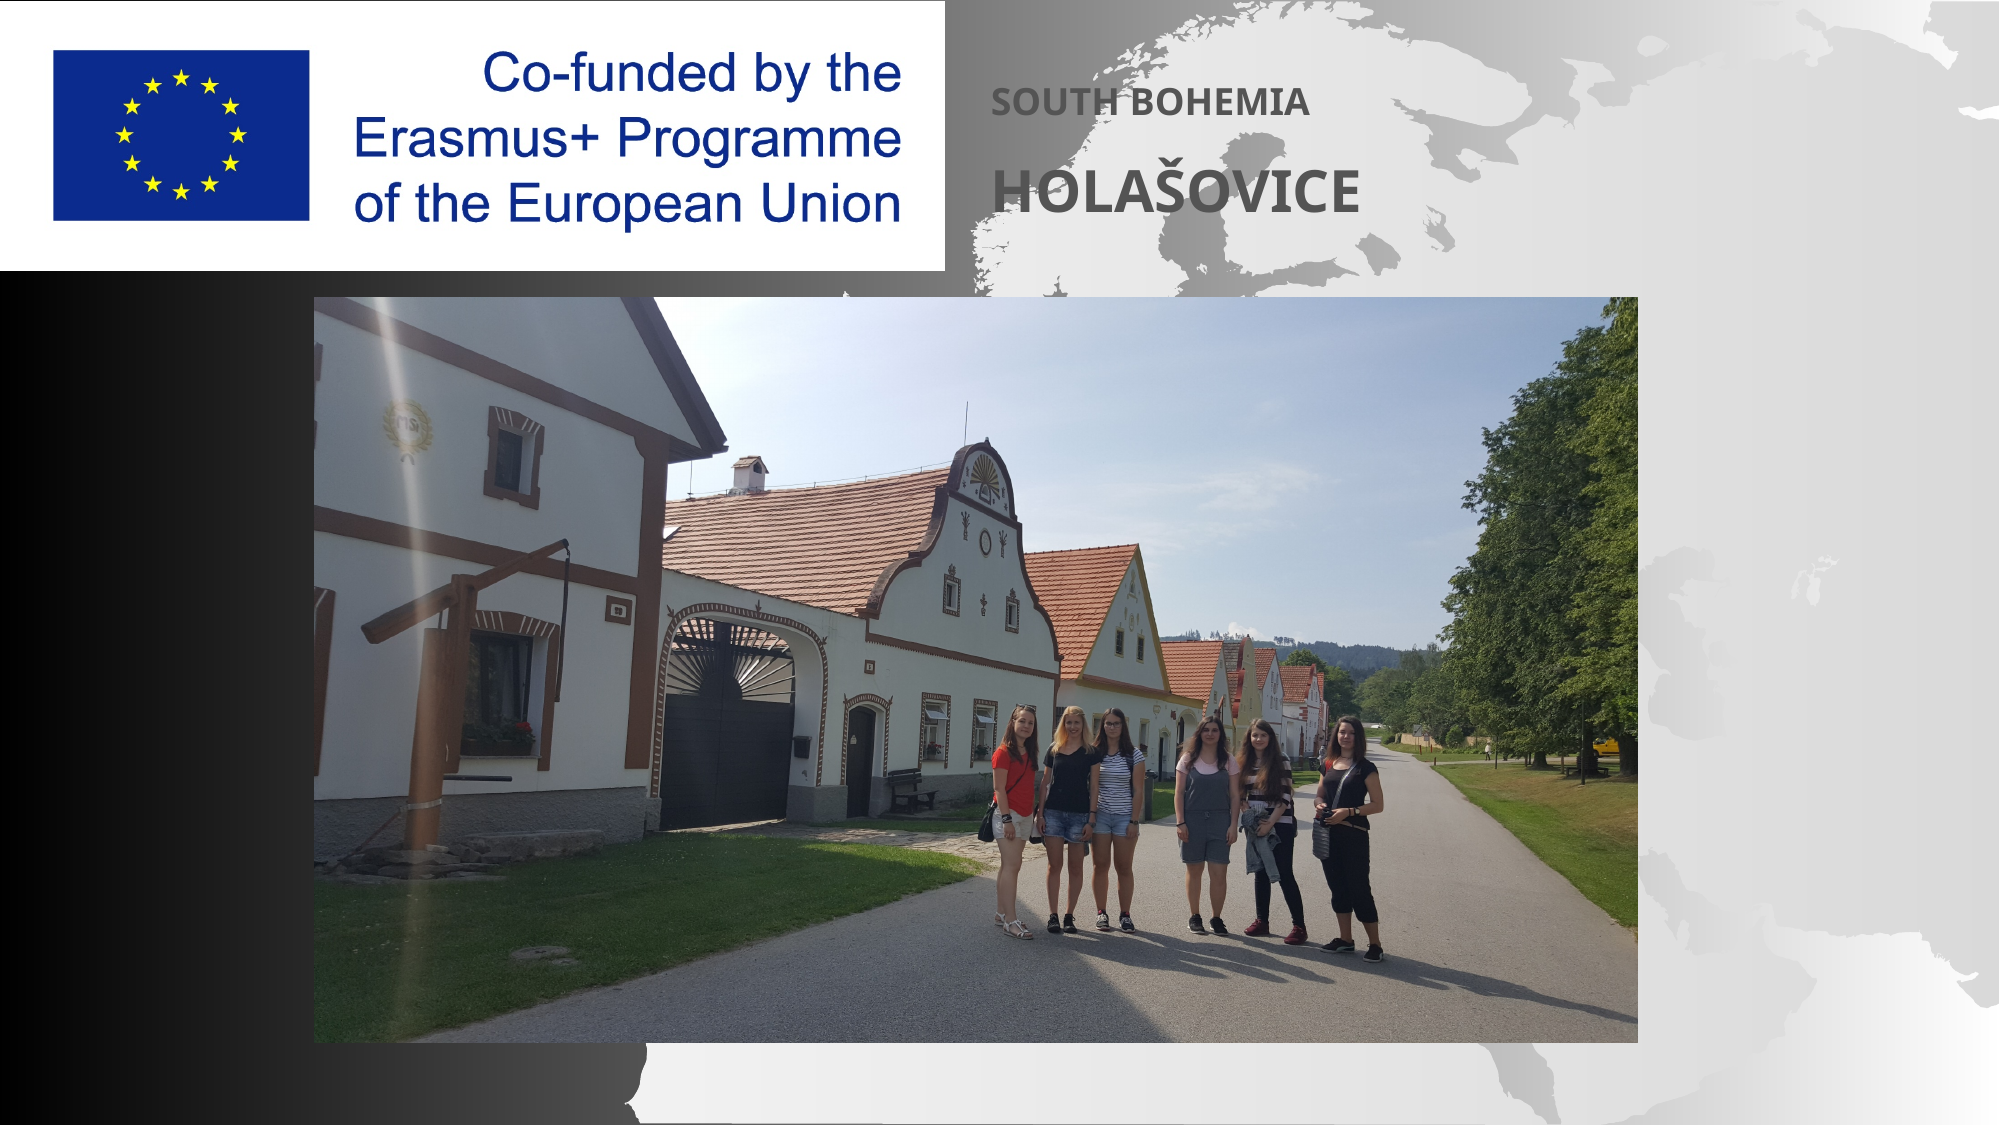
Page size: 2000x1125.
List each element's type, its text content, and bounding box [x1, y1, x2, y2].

picture [0, 1, 945, 271]
picture [314, 297, 1638, 1043]
text_box SOUTH BOHEMIA HOLAŠOVICE [976, 68, 1945, 237]
